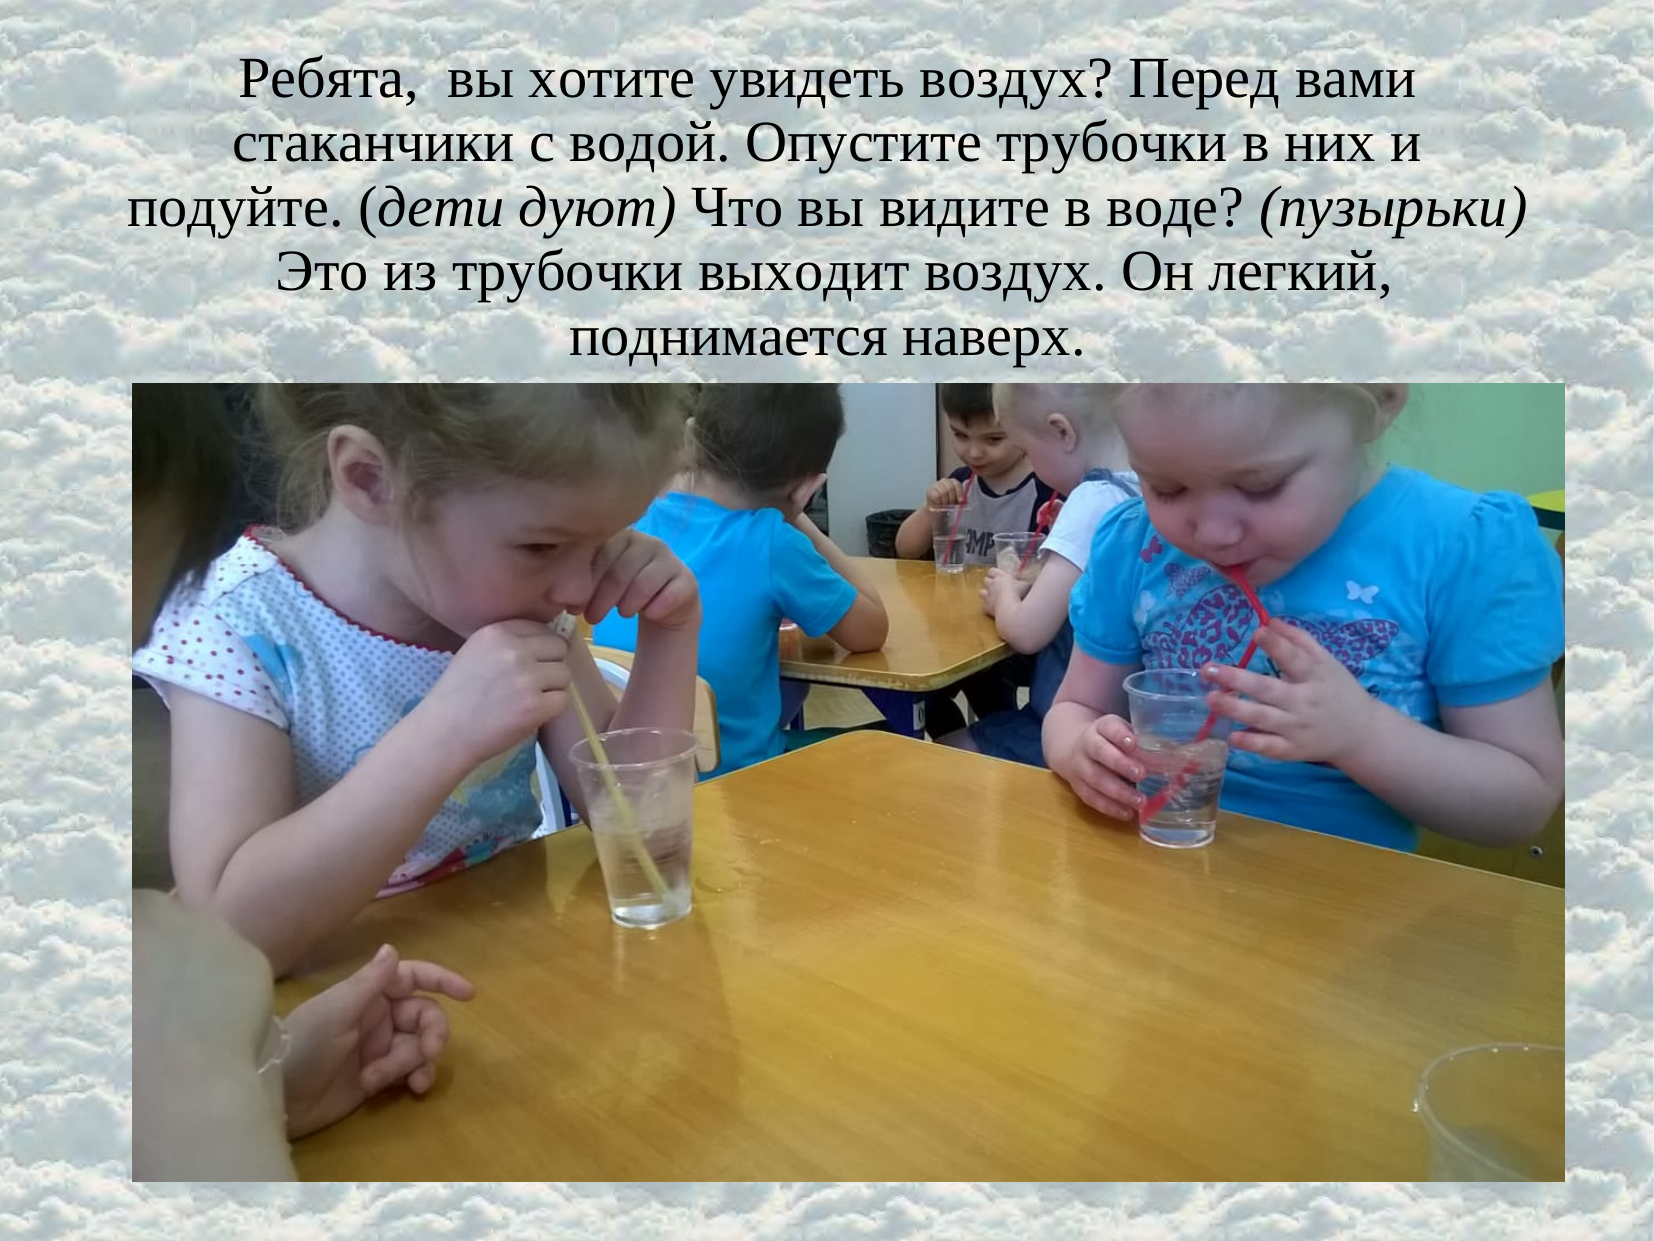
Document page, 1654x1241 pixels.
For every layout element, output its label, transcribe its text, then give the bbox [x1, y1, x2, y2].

picture [0, 0, 1654, 1241]
title Ребята, вы хотите увидеть воздух? Перед вами стаканчики с водой. Опустите трубочки в них и подуйте. (дети дуют) Что вы видите в воде? (пузырьки) Это из трубочки выходит воздух. Он легкий, поднимается наверх. [121, 42, 1534, 371]
